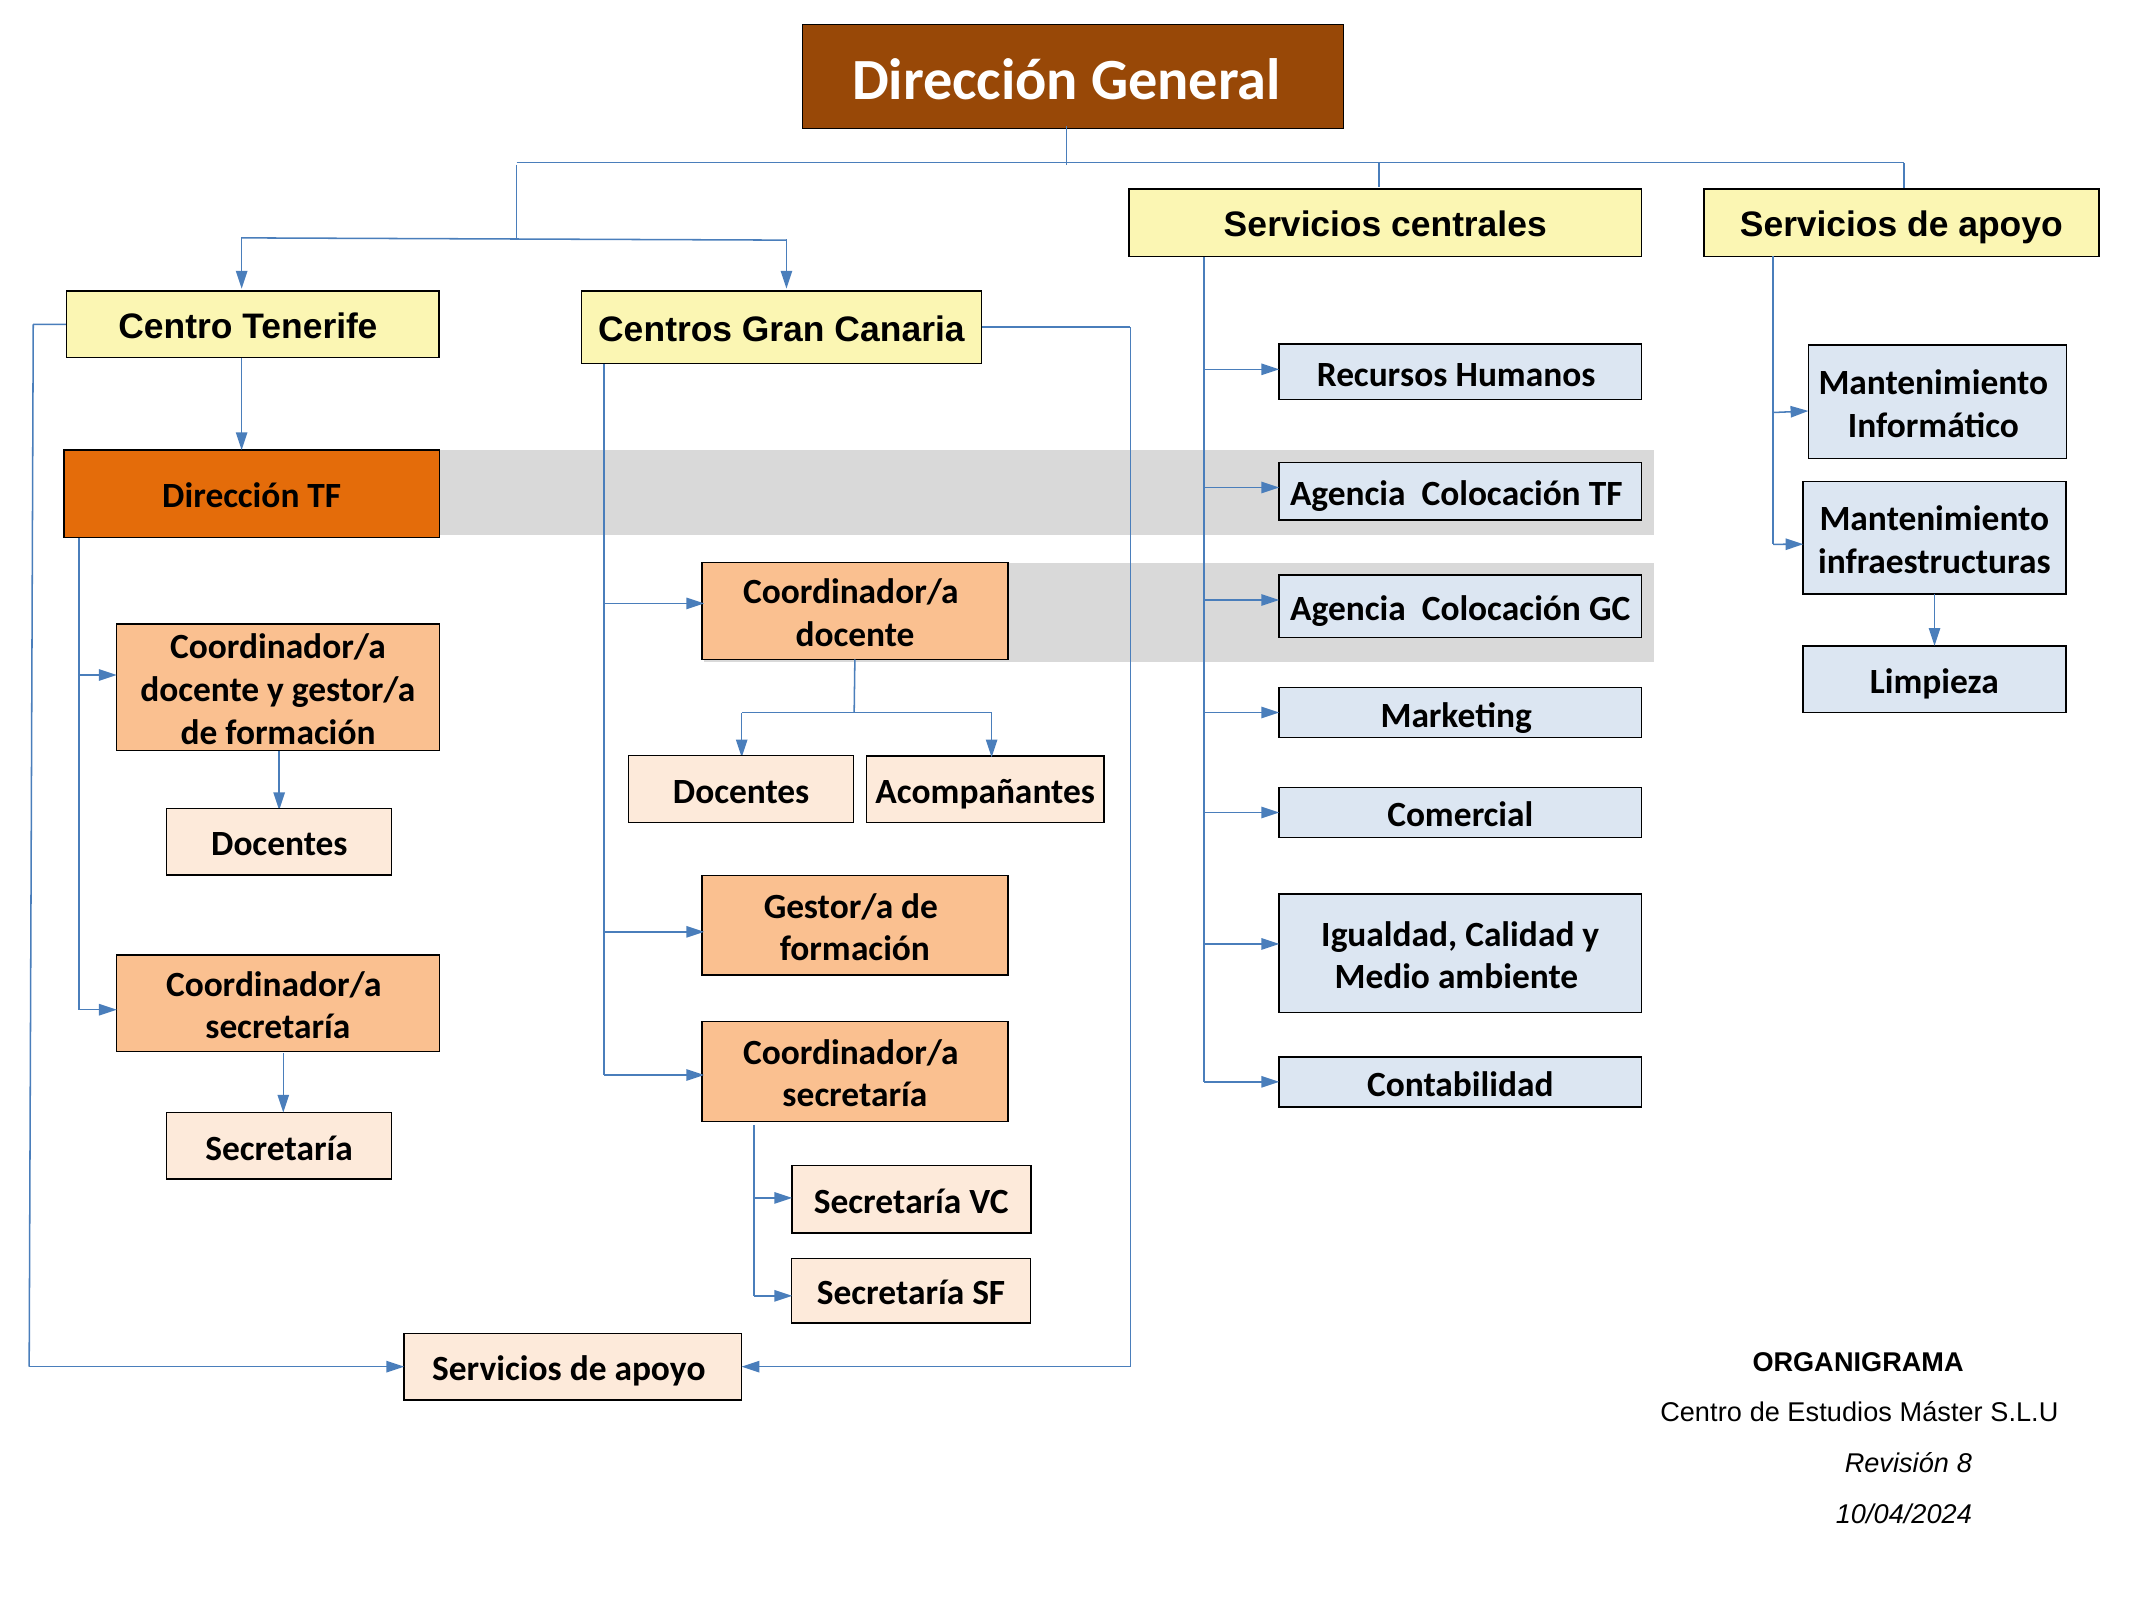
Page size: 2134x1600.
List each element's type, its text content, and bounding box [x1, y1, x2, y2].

text_box Dirección TF [64, 450, 439, 538]
text_box [856, 563, 1130, 662]
text_box Centro Tenerife [67, 291, 439, 358]
text_box Limpieza [1803, 646, 2066, 713]
text_box Docentes [629, 756, 854, 822]
text_box [1205, 450, 1654, 535]
text_box Acompañantes [866, 756, 1104, 822]
text_box Agencia Colocación TF [1279, 463, 1642, 520]
text_box Coordinador/a docente [702, 562, 1008, 659]
text_box Recursos Humanos [1279, 344, 1642, 400]
text_box Dirección General [803, 25, 1343, 129]
text_box Secretaría VC [792, 1166, 1031, 1233]
text_box [1131, 450, 1203, 535]
text_box Centros Gran Canaria [582, 291, 982, 363]
text_box Servicios de apoyo [404, 1333, 742, 1400]
text_box Marketing [1279, 687, 1642, 738]
text_box Comercial [1279, 787, 1642, 838]
text_box Mantenimiento Informático [1808, 345, 2067, 459]
text_box Secretaría SF [792, 1258, 1031, 1323]
text_box [605, 450, 1130, 535]
text_box Coordinador/a secretaría [117, 955, 439, 1051]
text_box Docentes [167, 808, 392, 875]
text_box Servicios de apoyo [1704, 189, 2099, 256]
text_box Gestor/a de formación [702, 876, 1008, 975]
text_box [439, 450, 603, 535]
text_box Coordinador/a docente y gestor/a de formación [117, 624, 439, 751]
text_box Servicios centrales [1129, 189, 1642, 256]
text_box ORGANIGRAMA Centro de Estudios Máster S.L.U Revisión 8 10/04/2024 [1570, 1343, 2060, 1530]
text_box [1205, 563, 1654, 662]
text_box Coordinador/a secretaría [702, 1021, 1008, 1122]
text_box Agencia Colocación GC [1279, 575, 1642, 638]
text_box Igualdad, Calidad y Medio ambiente [1279, 894, 1642, 1013]
text_box [1131, 563, 1203, 662]
text_box Contabilidad [1279, 1057, 1642, 1107]
text_box Mantenimiento infraestructuras [1803, 482, 2066, 594]
text_box Secretaría [167, 1112, 392, 1179]
